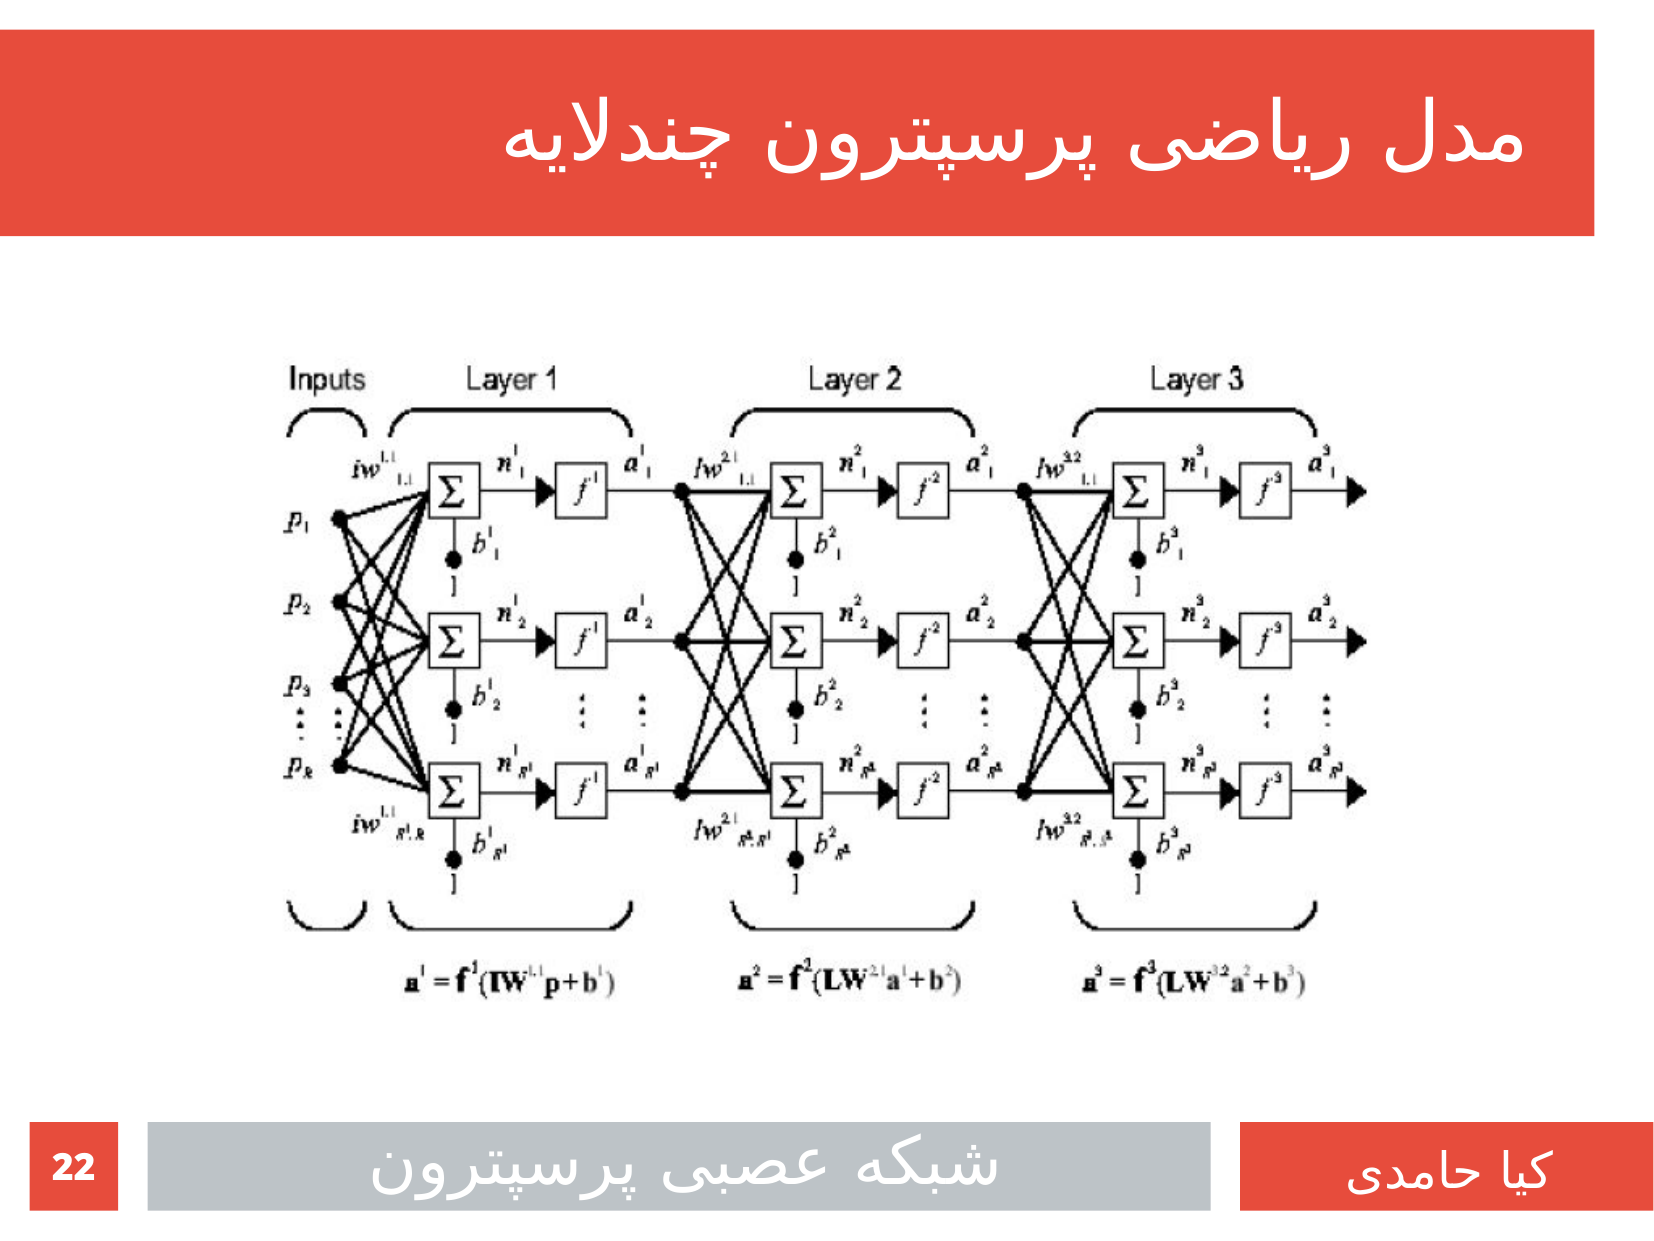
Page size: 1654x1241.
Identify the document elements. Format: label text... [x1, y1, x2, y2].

title مدل ریاضی پرسپترون چندلایه [45, 32, 1531, 181]
title شبکه عصبی پرسپترون [150, 1127, 1201, 1201]
title کیا حامدی [1245, 1127, 1654, 1201]
picture [180, 329, 1501, 1023]
